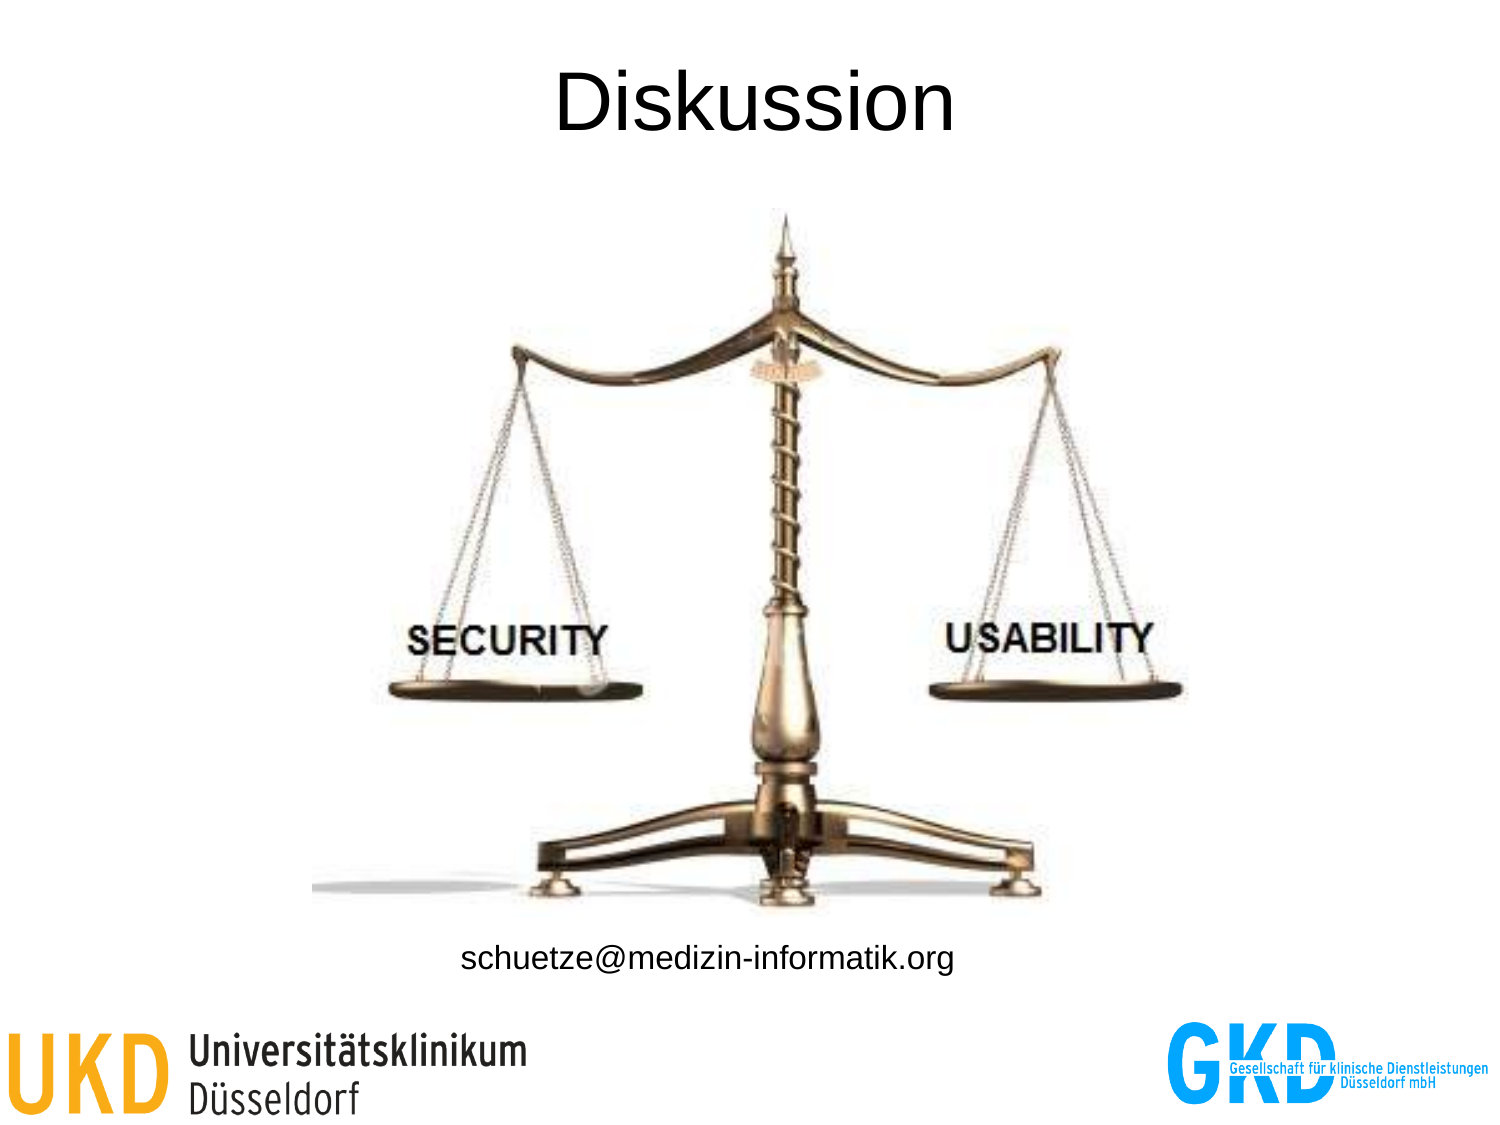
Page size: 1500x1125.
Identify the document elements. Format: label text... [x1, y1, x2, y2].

picture [312, 208, 1259, 917]
picture [1163, 1006, 1500, 1125]
title Diskussion [75, 25, 1436, 169]
text_box schuetze@medizin-informatik.org [445, 928, 1084, 984]
picture [0, 1023, 532, 1125]
